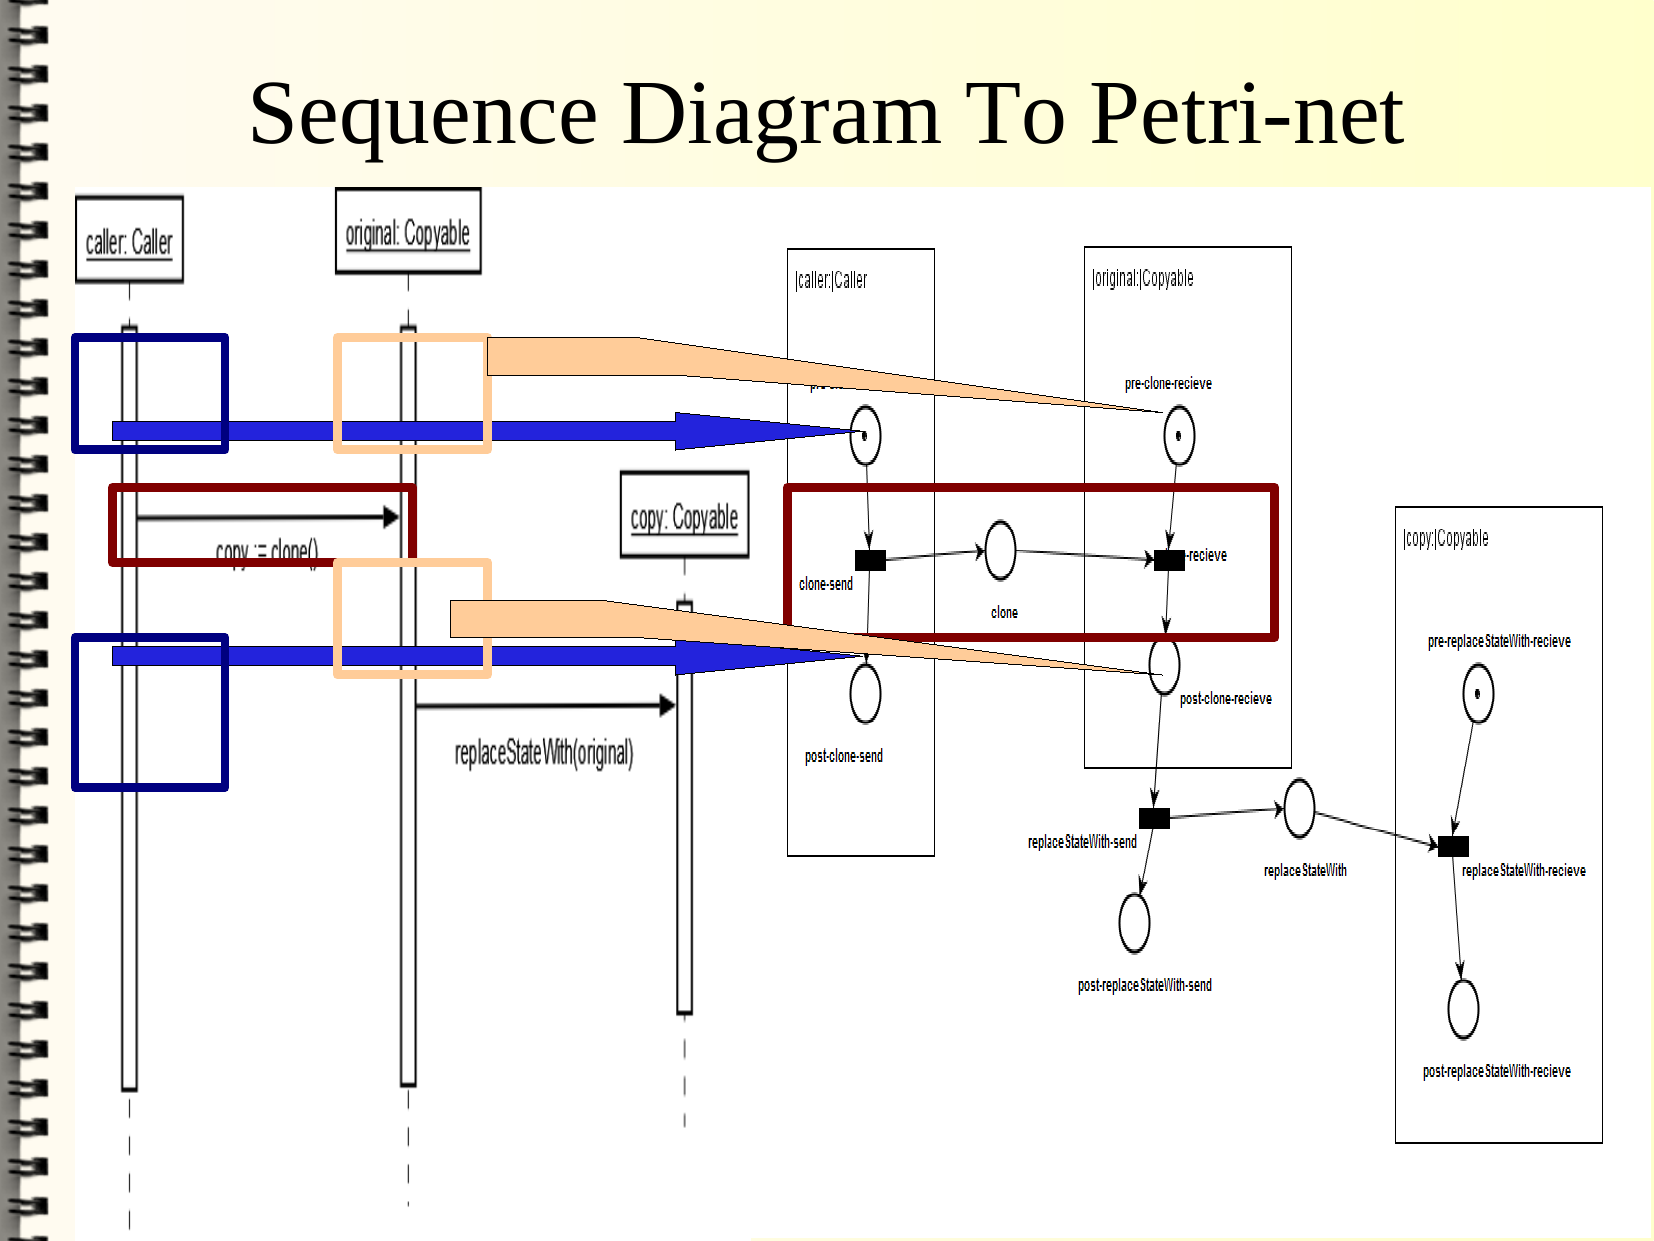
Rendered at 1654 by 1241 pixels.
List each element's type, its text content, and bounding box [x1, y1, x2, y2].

text_box [112, 421, 221, 441]
text_box [342, 421, 483, 441]
text_box [342, 646, 483, 666]
picture [0, 0, 1654, 1241]
text_box [229, 421, 333, 441]
text_box [450, 600, 1163, 676]
title Sequence Diagram To Petri-net [121, 37, 1534, 187]
text_box [229, 646, 333, 666]
text_box [112, 646, 221, 666]
text_box [492, 412, 863, 451]
text_box [487, 337, 1163, 413]
